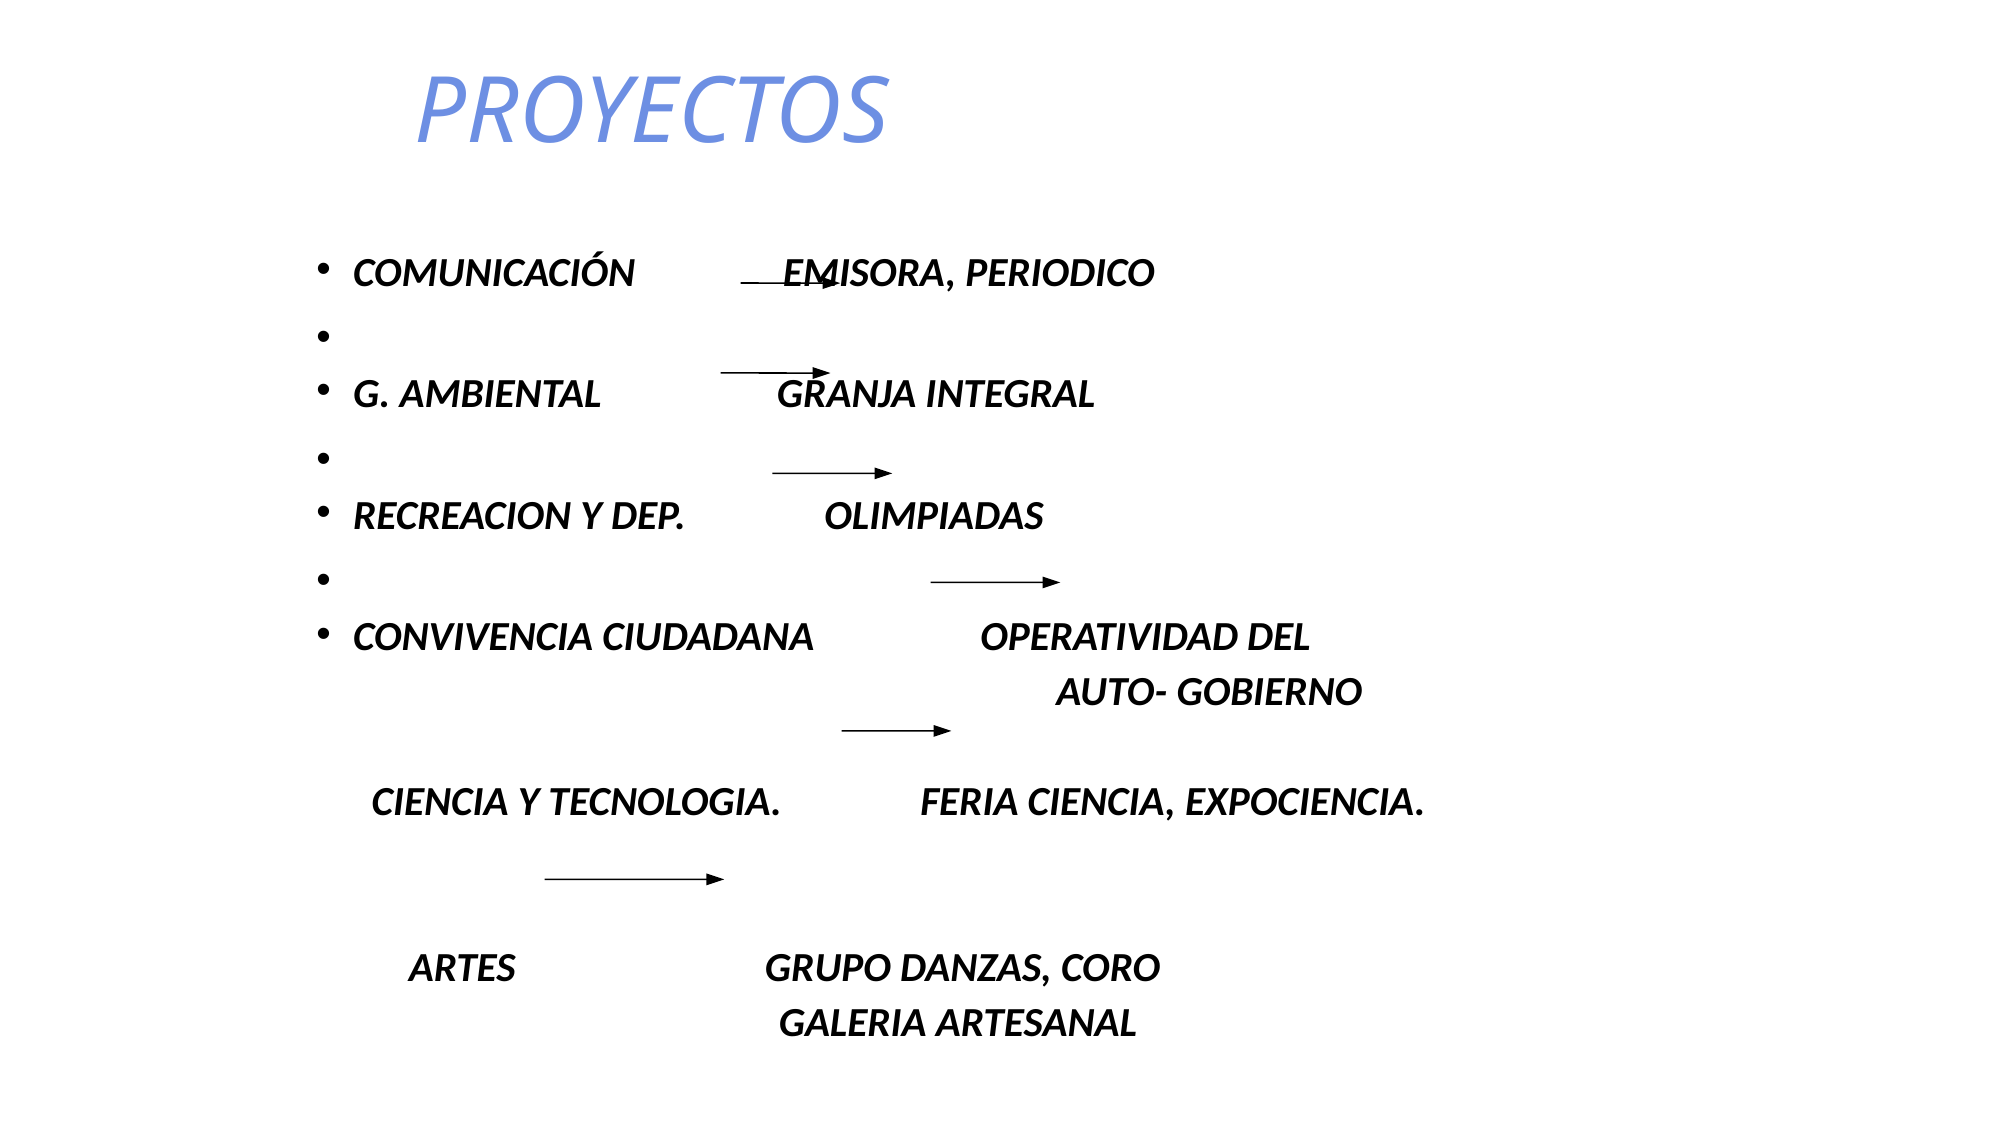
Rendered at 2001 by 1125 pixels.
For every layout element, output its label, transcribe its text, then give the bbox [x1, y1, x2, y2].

title PROYECTOS [320, 0, 1671, 225]
list COMUNICACIÓN EMISORA, PERIODICO G. AMBIENTAL GRANJA INTEGRAL RECREACION Y DEP. OLIMPIADAS CONVIVENCIA CIUDADANA OPERATIVIDAD DEL AUTO- GOBIERNO CIENCIA Y TECNOLOGIA. FERIA CIENCIA, EXPOCIENCIA. ARTES GRUPO DANZAS, CORO GALERIA ARTESANAL [301, 250, 1703, 1052]
